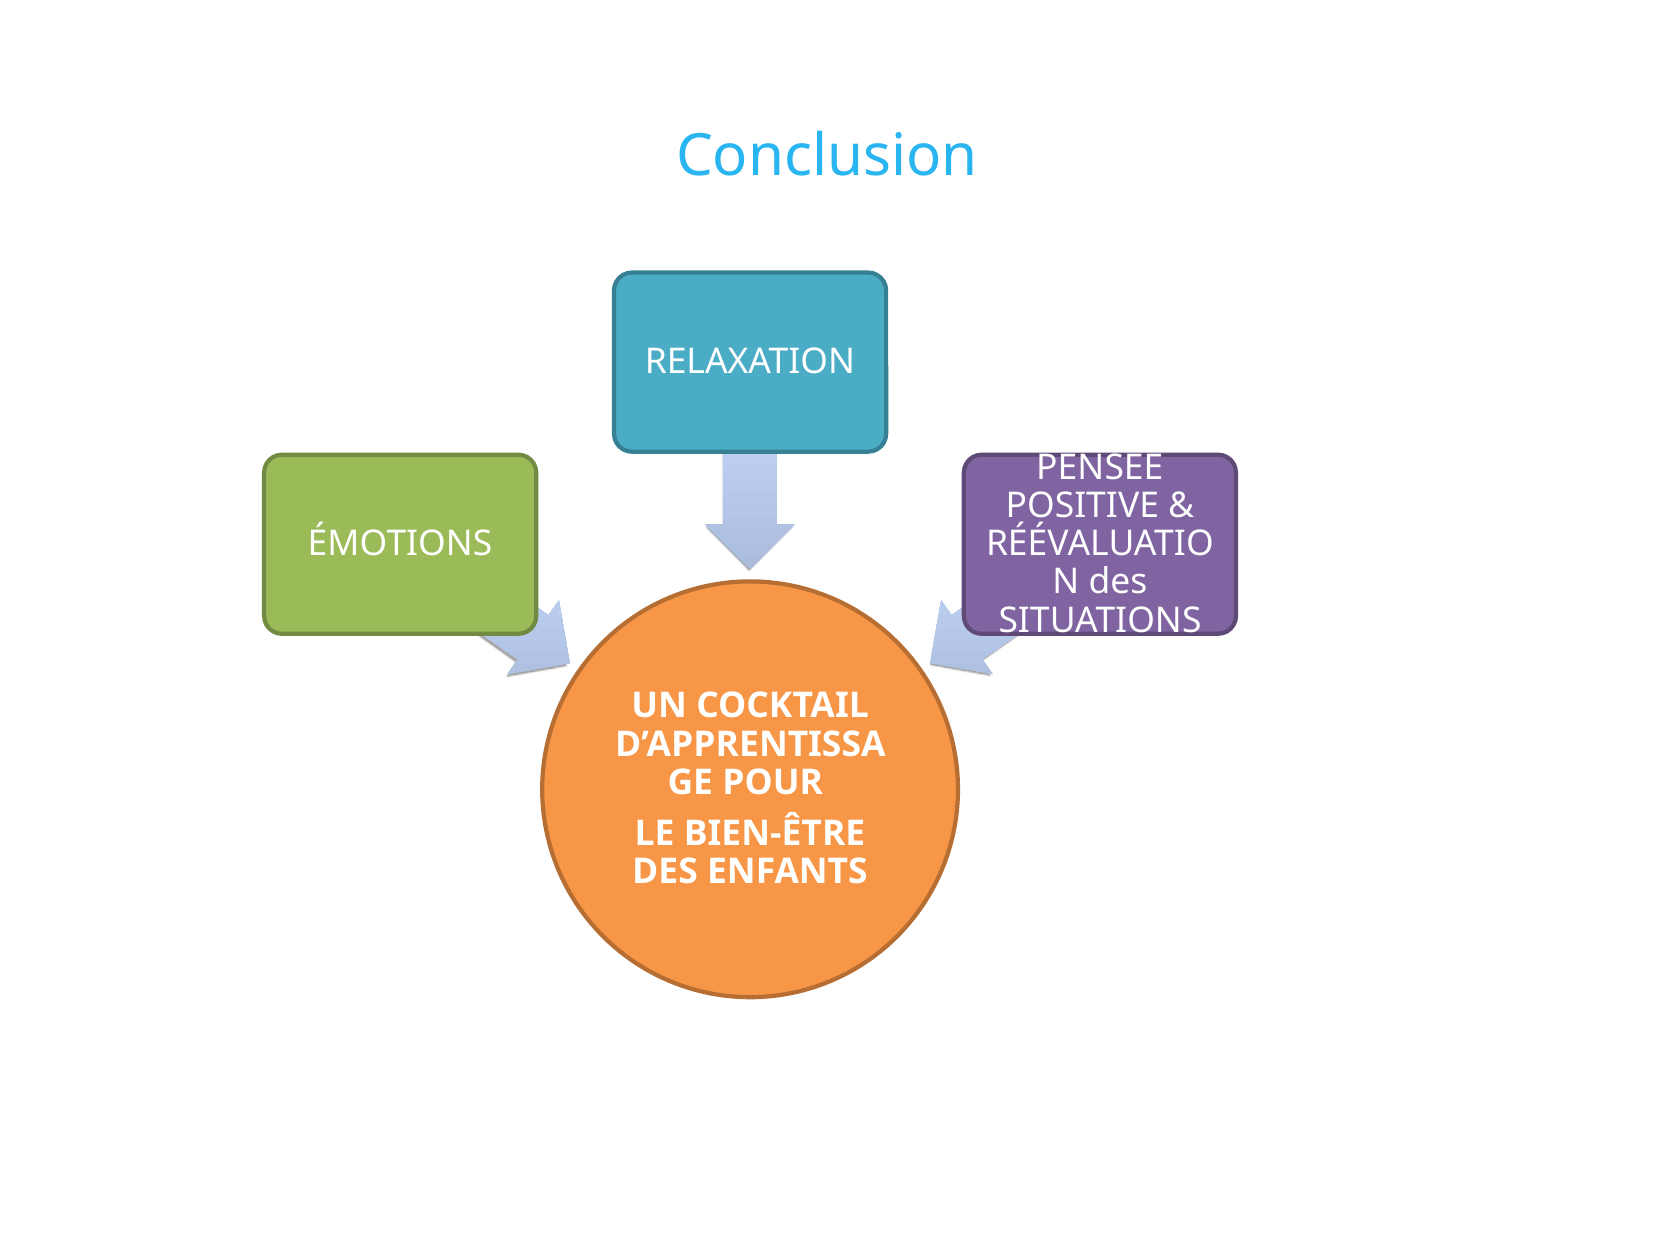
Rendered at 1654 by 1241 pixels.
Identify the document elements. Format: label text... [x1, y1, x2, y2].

text_box [481, 600, 570, 675]
text_box RELAXATION [613, 272, 887, 452]
text_box [705, 452, 796, 570]
text_box UN COCKTAIL D’APPRENTISSAGE POUR LE BIEN-ÊTRE DES ENFANTS [542, 581, 958, 998]
text_box ÉMOTIONS [264, 454, 537, 634]
text_box PENSEE POSITIVE & RÉÉVALUATION des SITUATIONS [963, 454, 1237, 634]
text_box [930, 600, 1019, 675]
title Conclusion [82, 49, 1571, 257]
